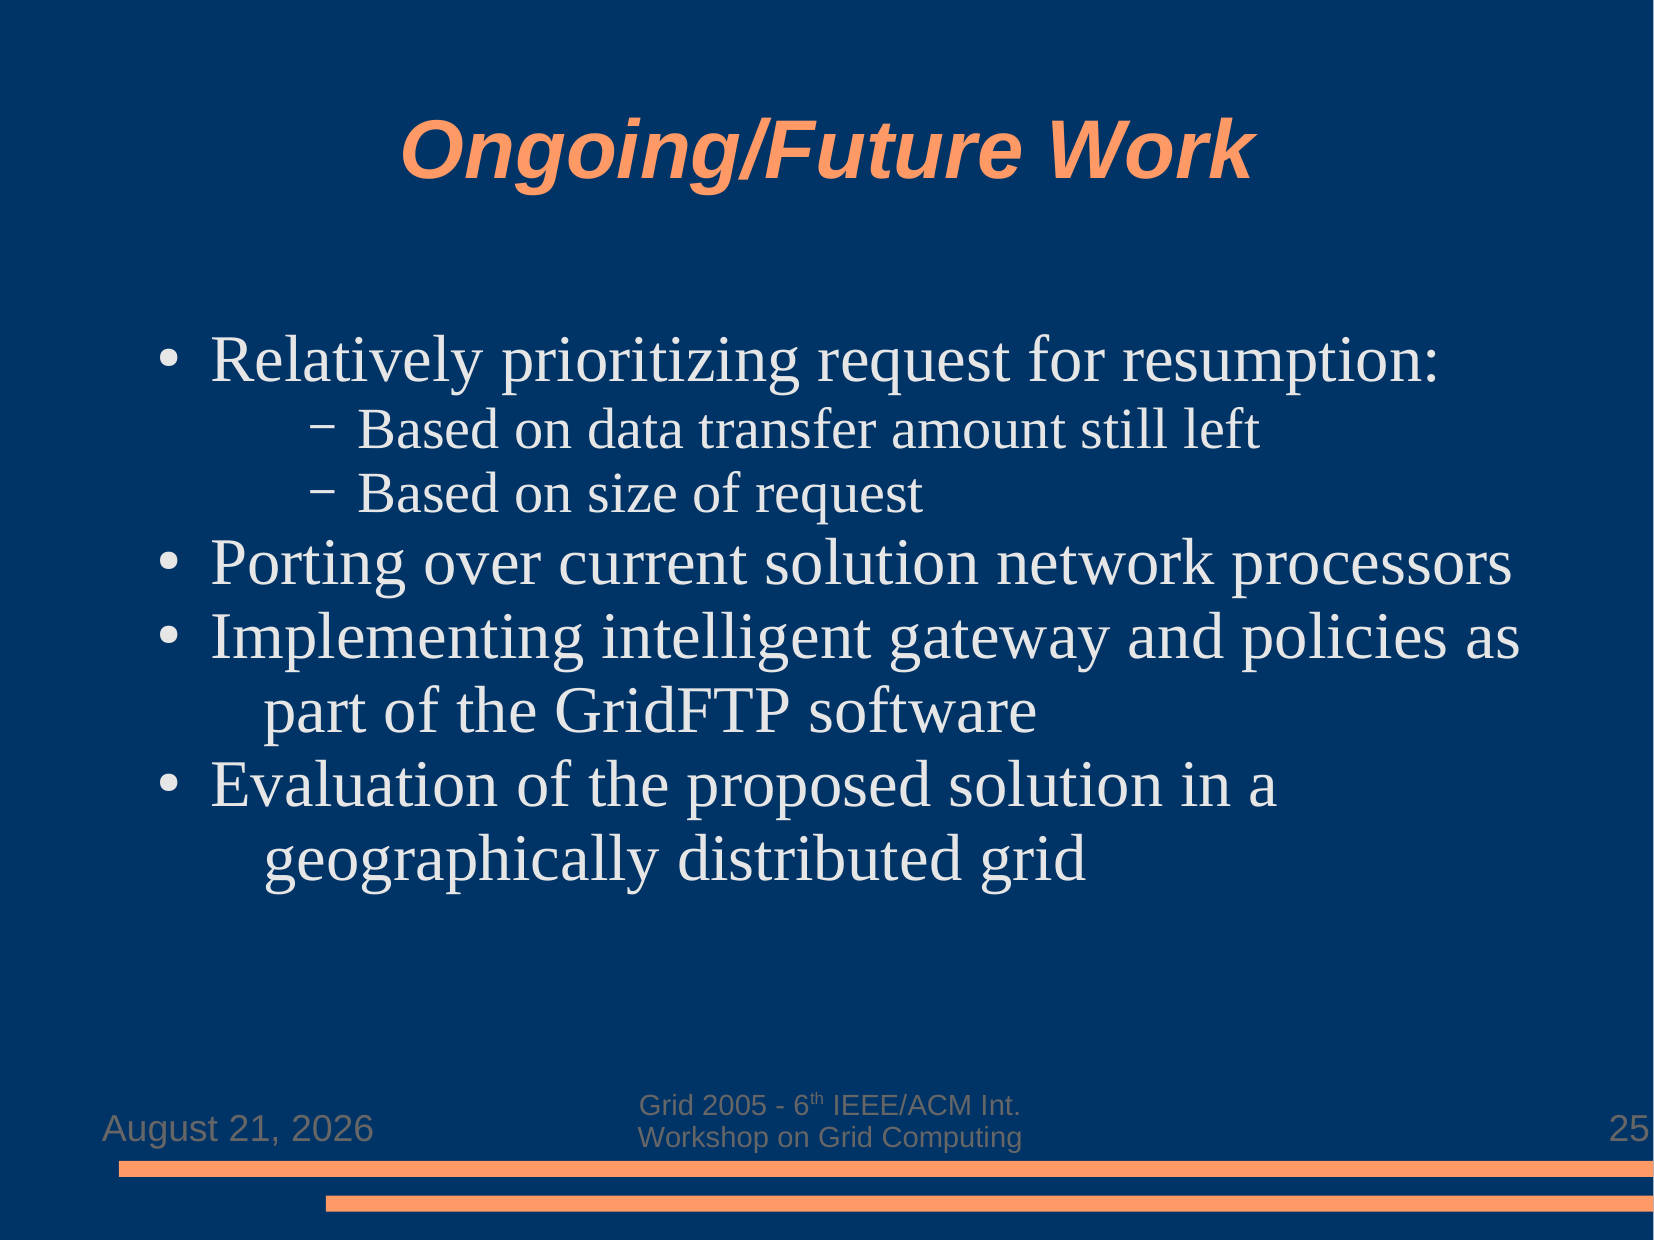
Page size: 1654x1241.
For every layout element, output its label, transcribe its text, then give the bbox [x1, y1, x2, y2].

title Ongoing/Future Work [121, 46, 1534, 254]
list Relatively prioritizing request for resumption: Based on data transfer amount still left Based on size of request Porting over current solution network processors Implementing intelligent gateway and policies as part of the GridFTP software Evaluation of the proposed solution in a geographically distributed grid [121, 322, 1561, 1133]
